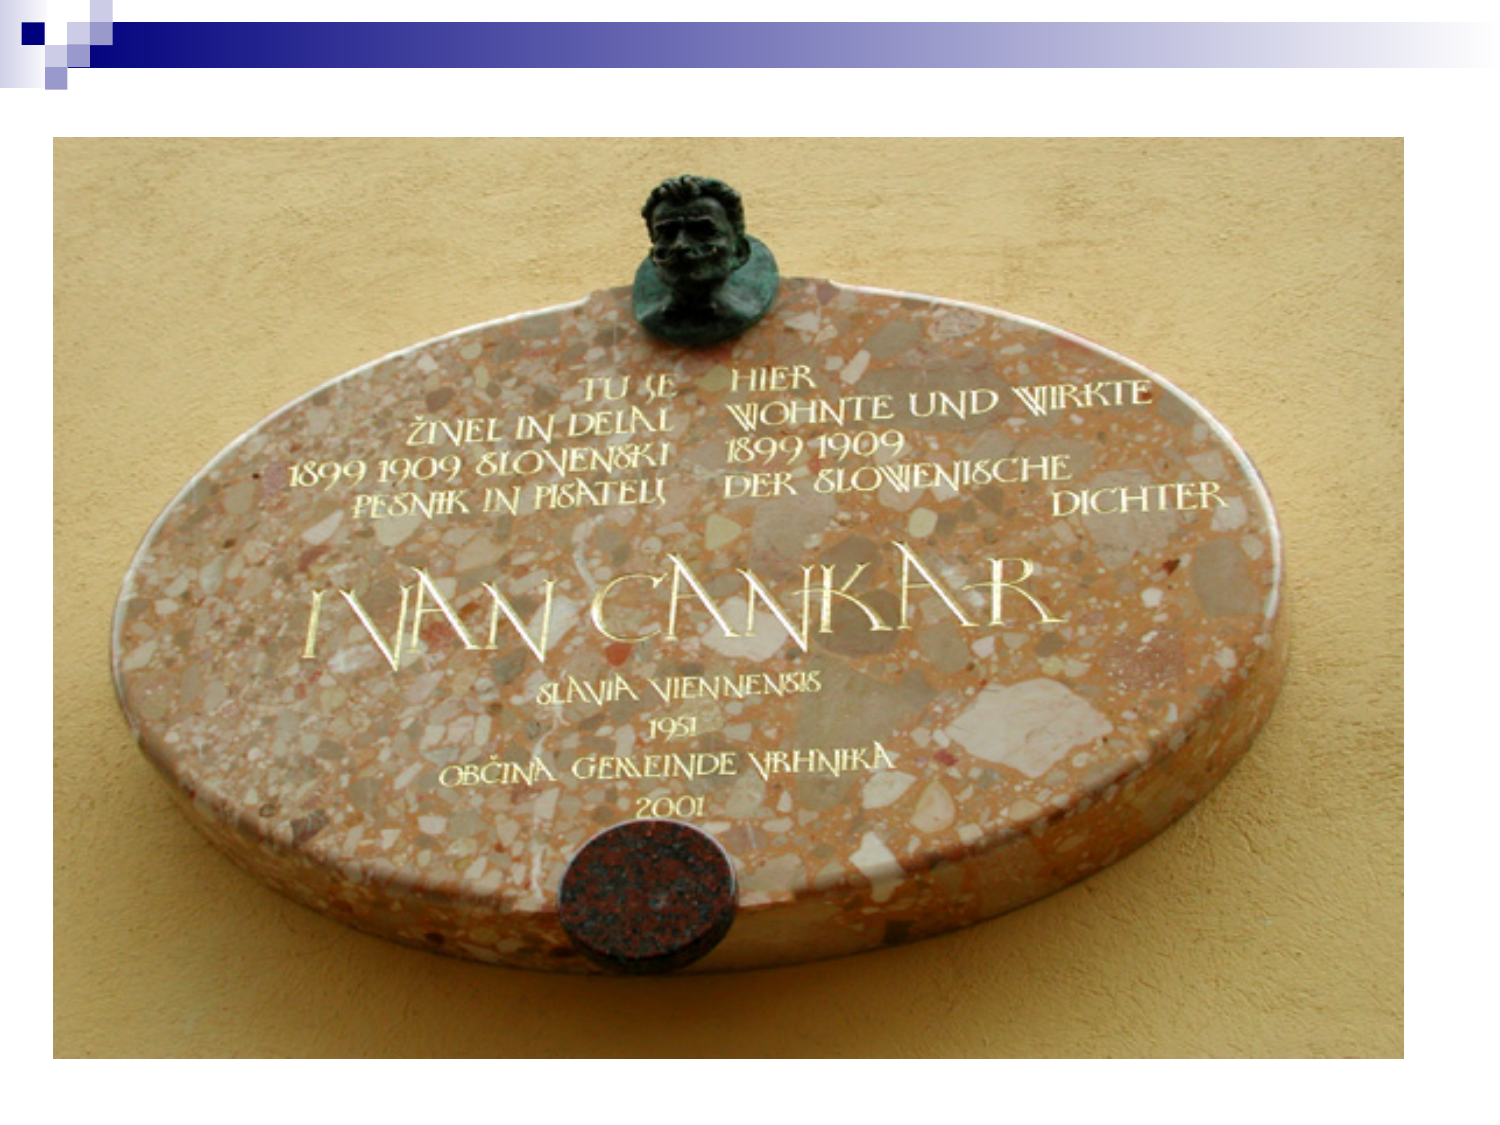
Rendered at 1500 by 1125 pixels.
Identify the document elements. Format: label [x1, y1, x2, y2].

picture [53, 137, 1404, 1059]
